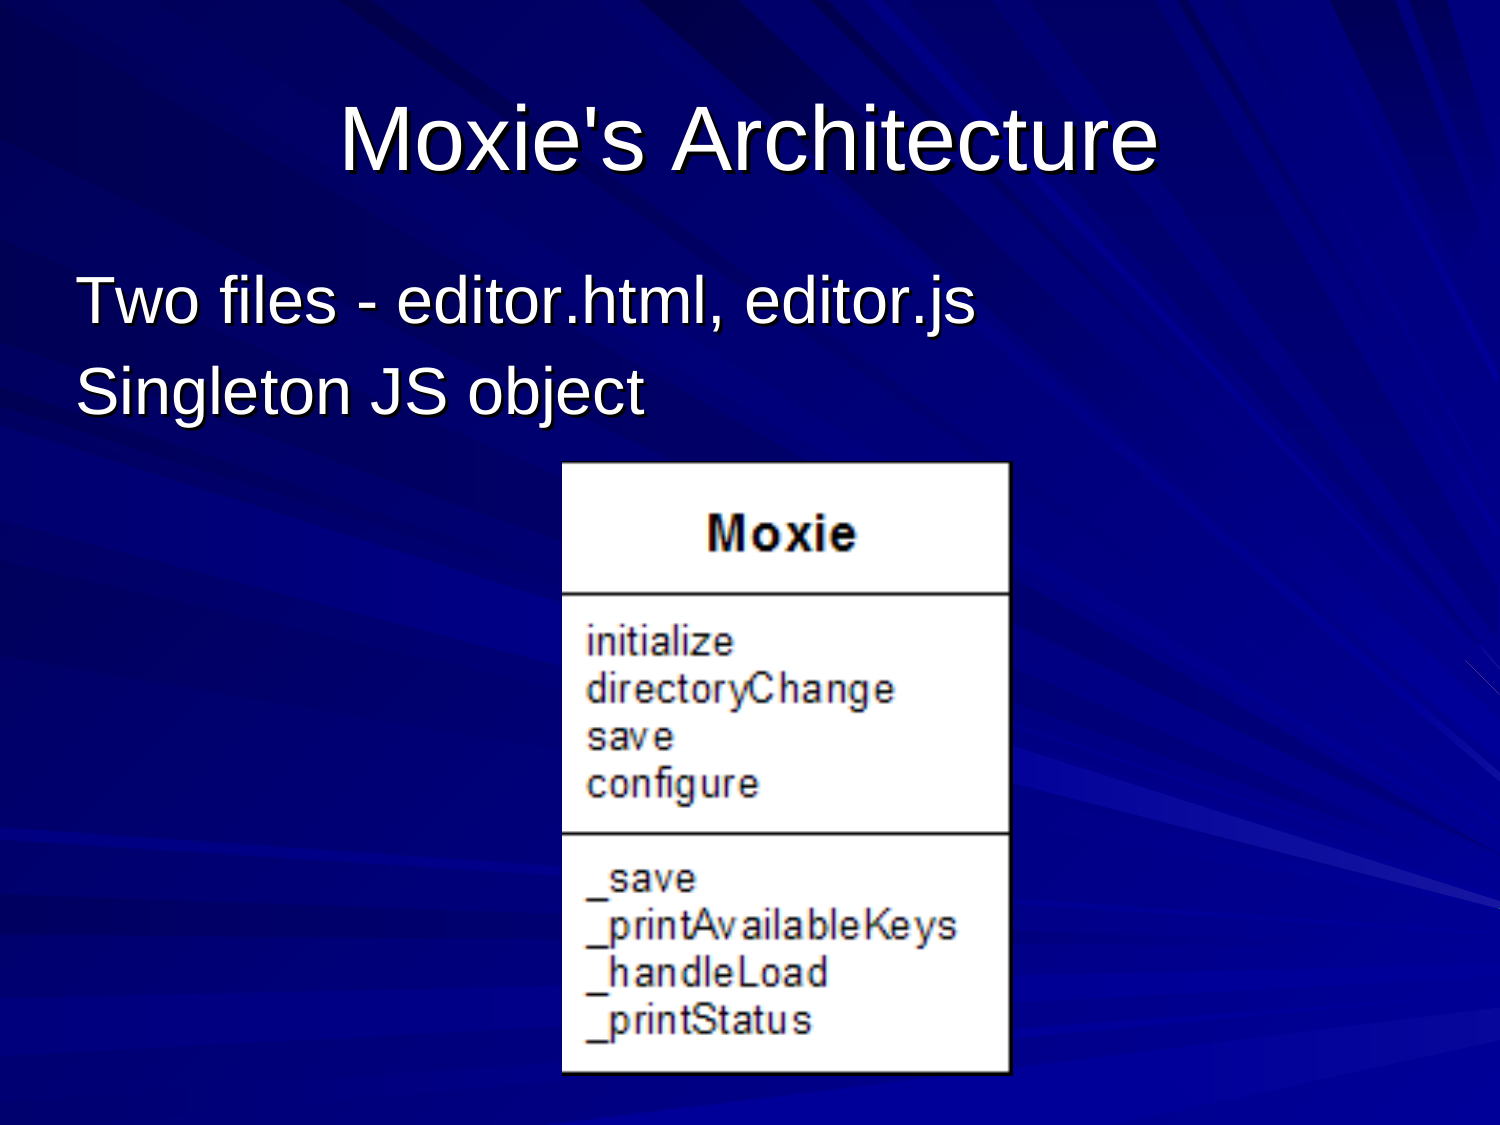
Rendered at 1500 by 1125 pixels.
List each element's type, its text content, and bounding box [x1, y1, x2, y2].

picture [562, 461, 1013, 1076]
list Two files - editor.html, editor.js Singleton JS object [75, 263, 1425, 993]
title Moxie's Architecture [75, 51, 1425, 226]
